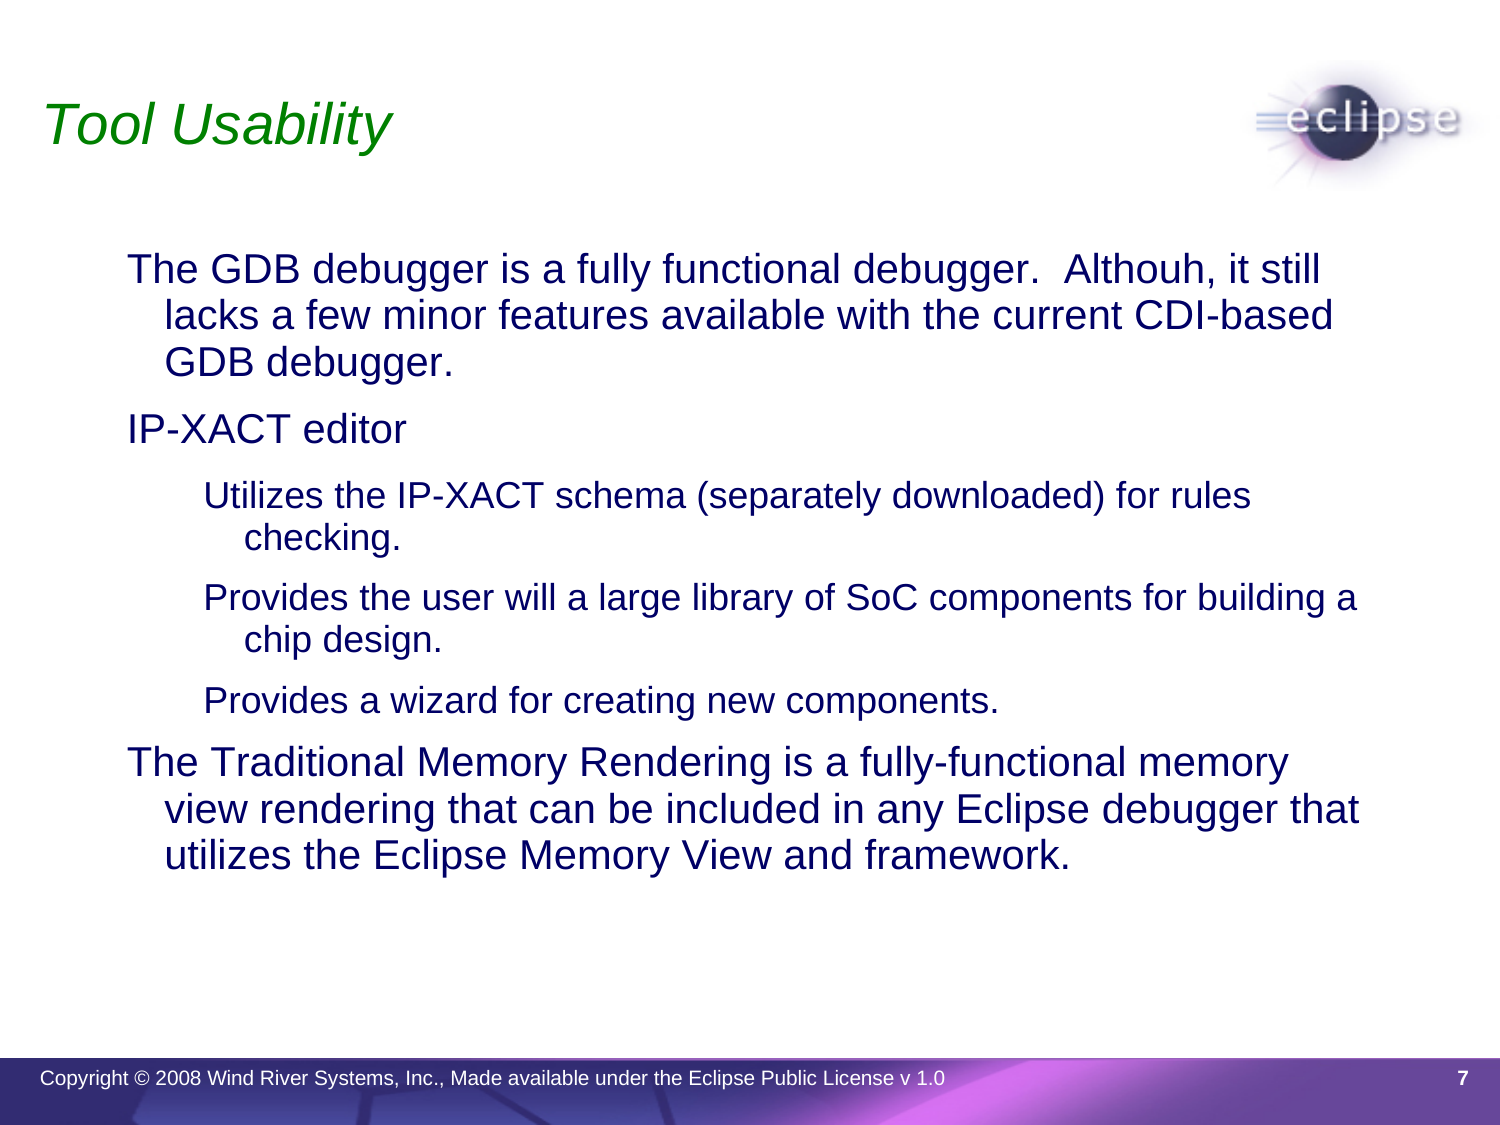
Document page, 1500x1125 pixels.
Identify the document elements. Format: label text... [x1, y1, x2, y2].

picture [0, 1058, 1500, 1125]
title Tool Usability [26, 90, 1223, 172]
text_box <number> [1133, 1059, 1484, 1100]
list The GDB debugger is a fully functional debugger. Althouh, it still lacks a few minor features available with the current CDI-based GDB debugger. IP-XACT editor Utilizes the IP-XACT schema (separately downloaded) for rules checking. Provides the user will a large library of SoC components for building a chip design. Provides a wizard for creating new components. The Traditional Memory Rendering is a fully-functional memory view rendering that can be included in any Eclipse debugger that utilizes the Eclipse Memory View and framework. [112, 237, 1388, 933]
picture [1222, 60, 1500, 191]
